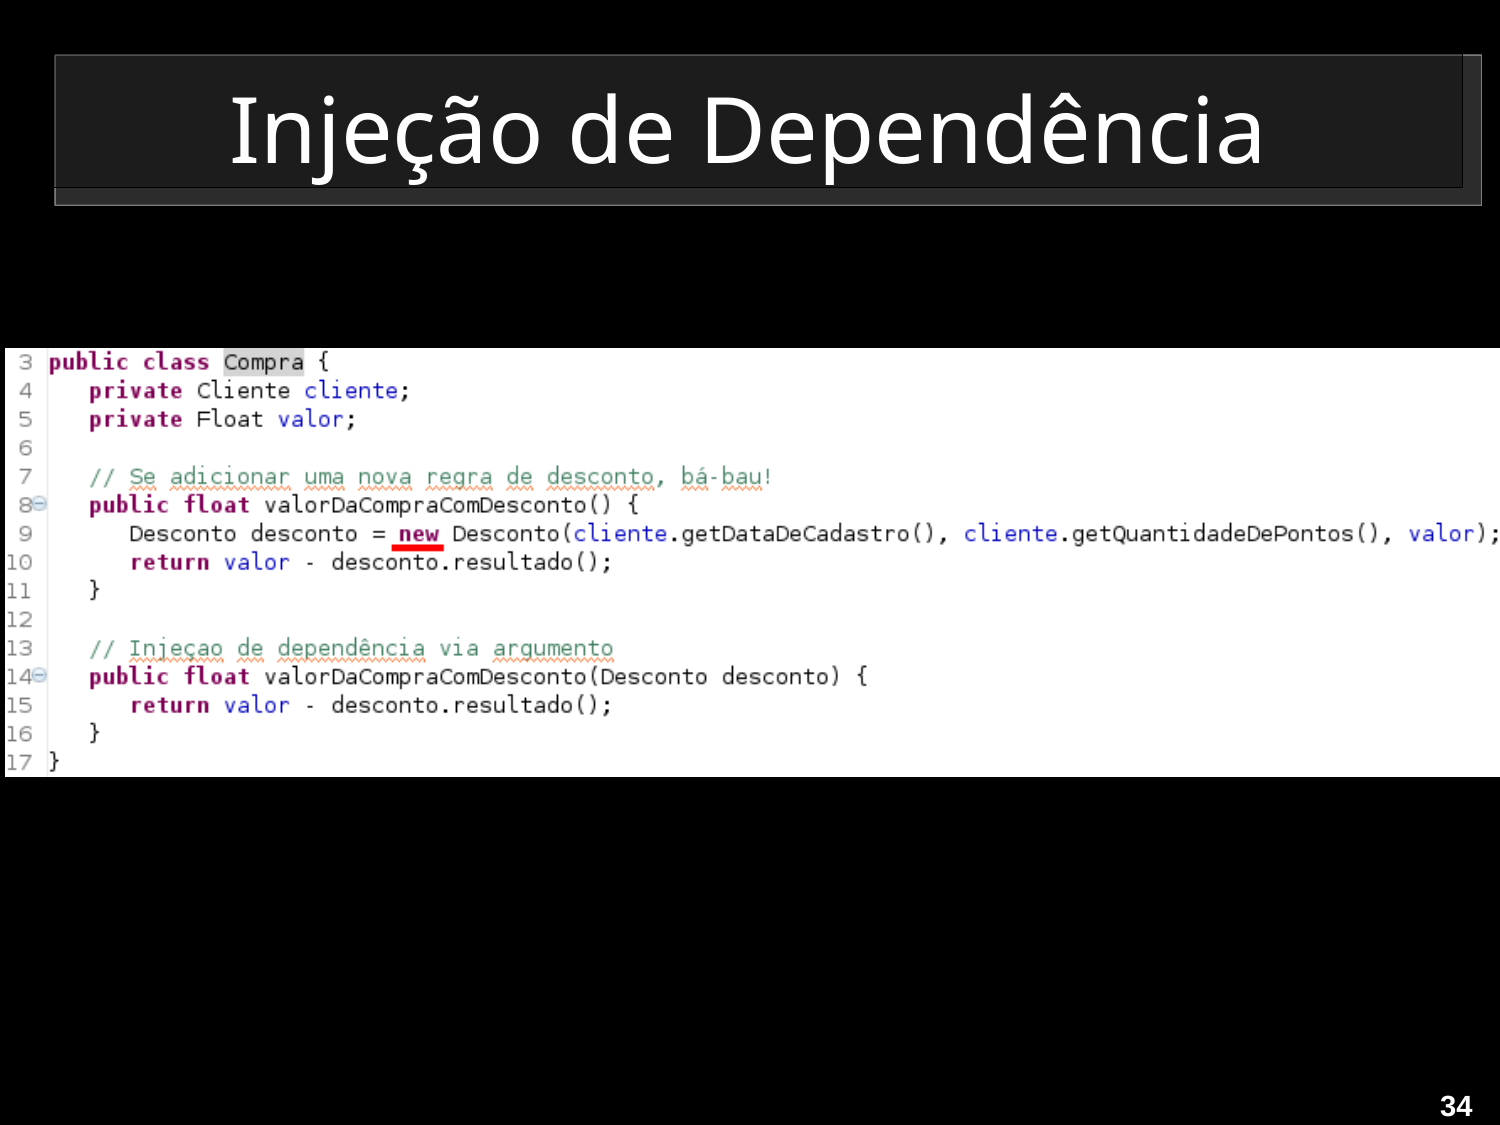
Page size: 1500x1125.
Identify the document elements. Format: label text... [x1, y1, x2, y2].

title Injeção de Dependência [29, 31, 1469, 226]
picture [5, 348, 1500, 777]
